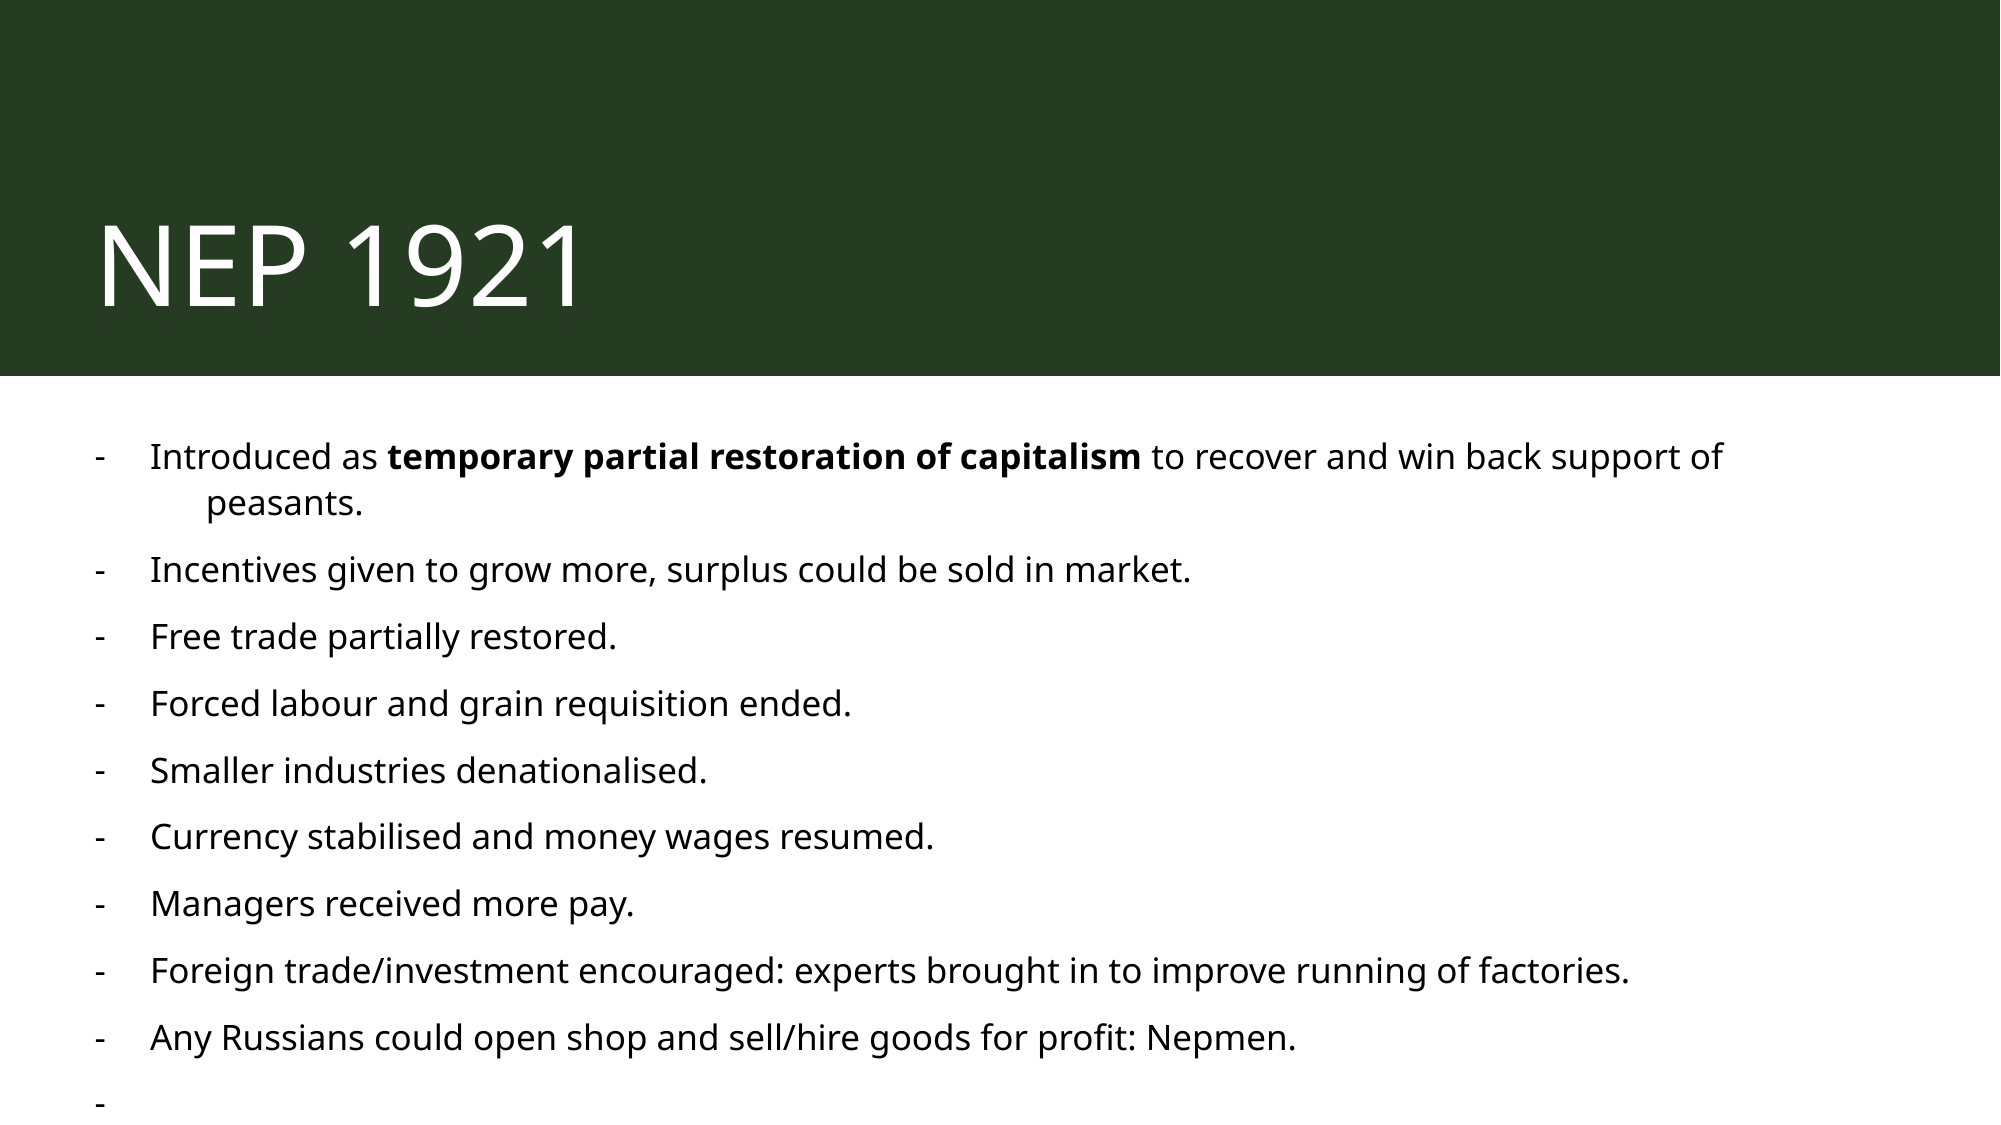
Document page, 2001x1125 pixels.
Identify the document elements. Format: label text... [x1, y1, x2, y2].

list Introduced as temporary partial restoration of capitalism to recover and win back support of peasants. Incentives given to grow more, surplus could be sold in market. Free trade partially restored. Forced labour and grain requisition ended. Smaller industries denationalised. Currency stabilised and money wages resumed. Managers received more pay. Foreign trade/investment encouraged: experts brought in to improve running of factories. Any Russians could open shop and sell/hire goods for profit: Nepmen. [79, 422, 1863, 1066]
title NEP 1921 [79, 59, 1863, 337]
